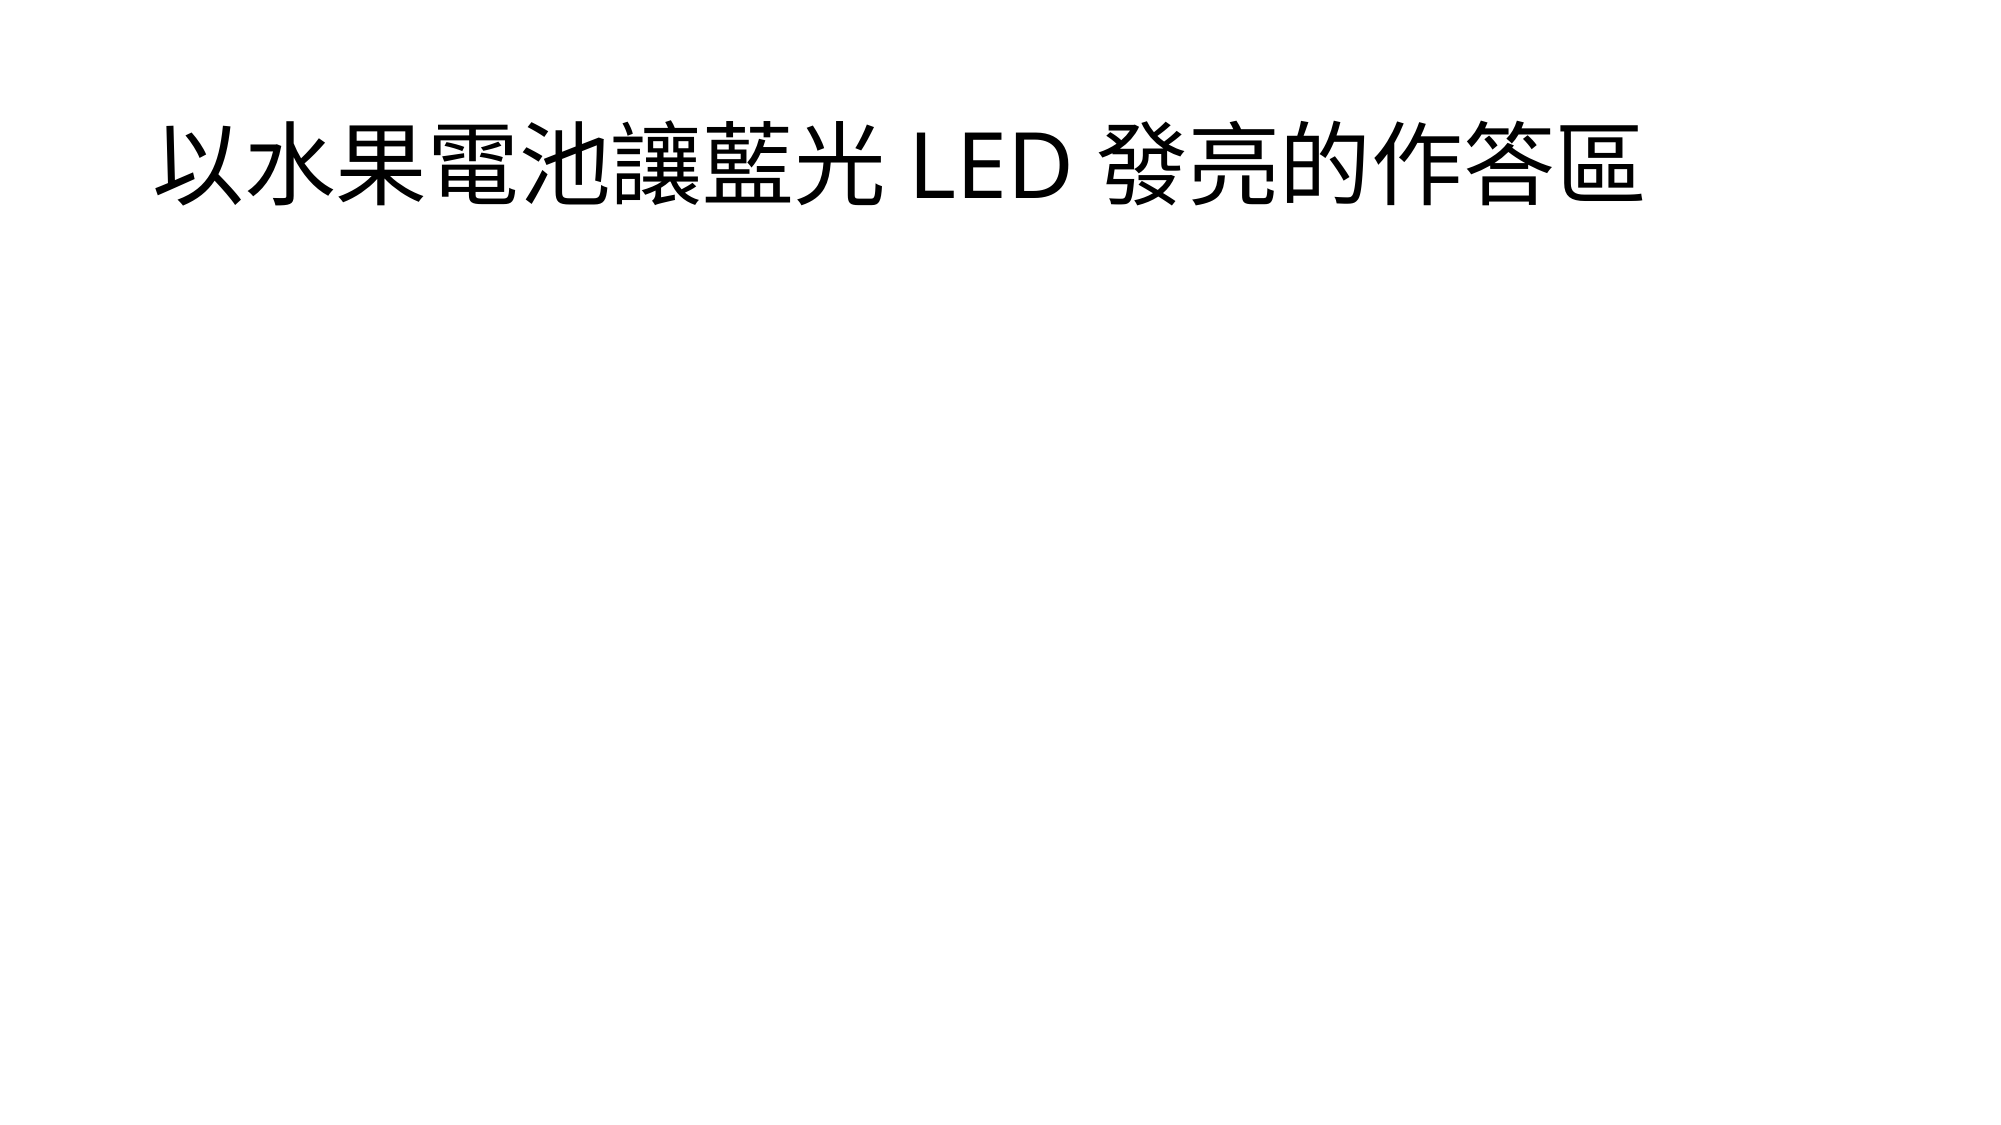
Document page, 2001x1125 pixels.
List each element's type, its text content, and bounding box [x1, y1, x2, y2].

title 以水果電池讓藍光LED發亮的作答區 [137, 59, 1863, 278]
